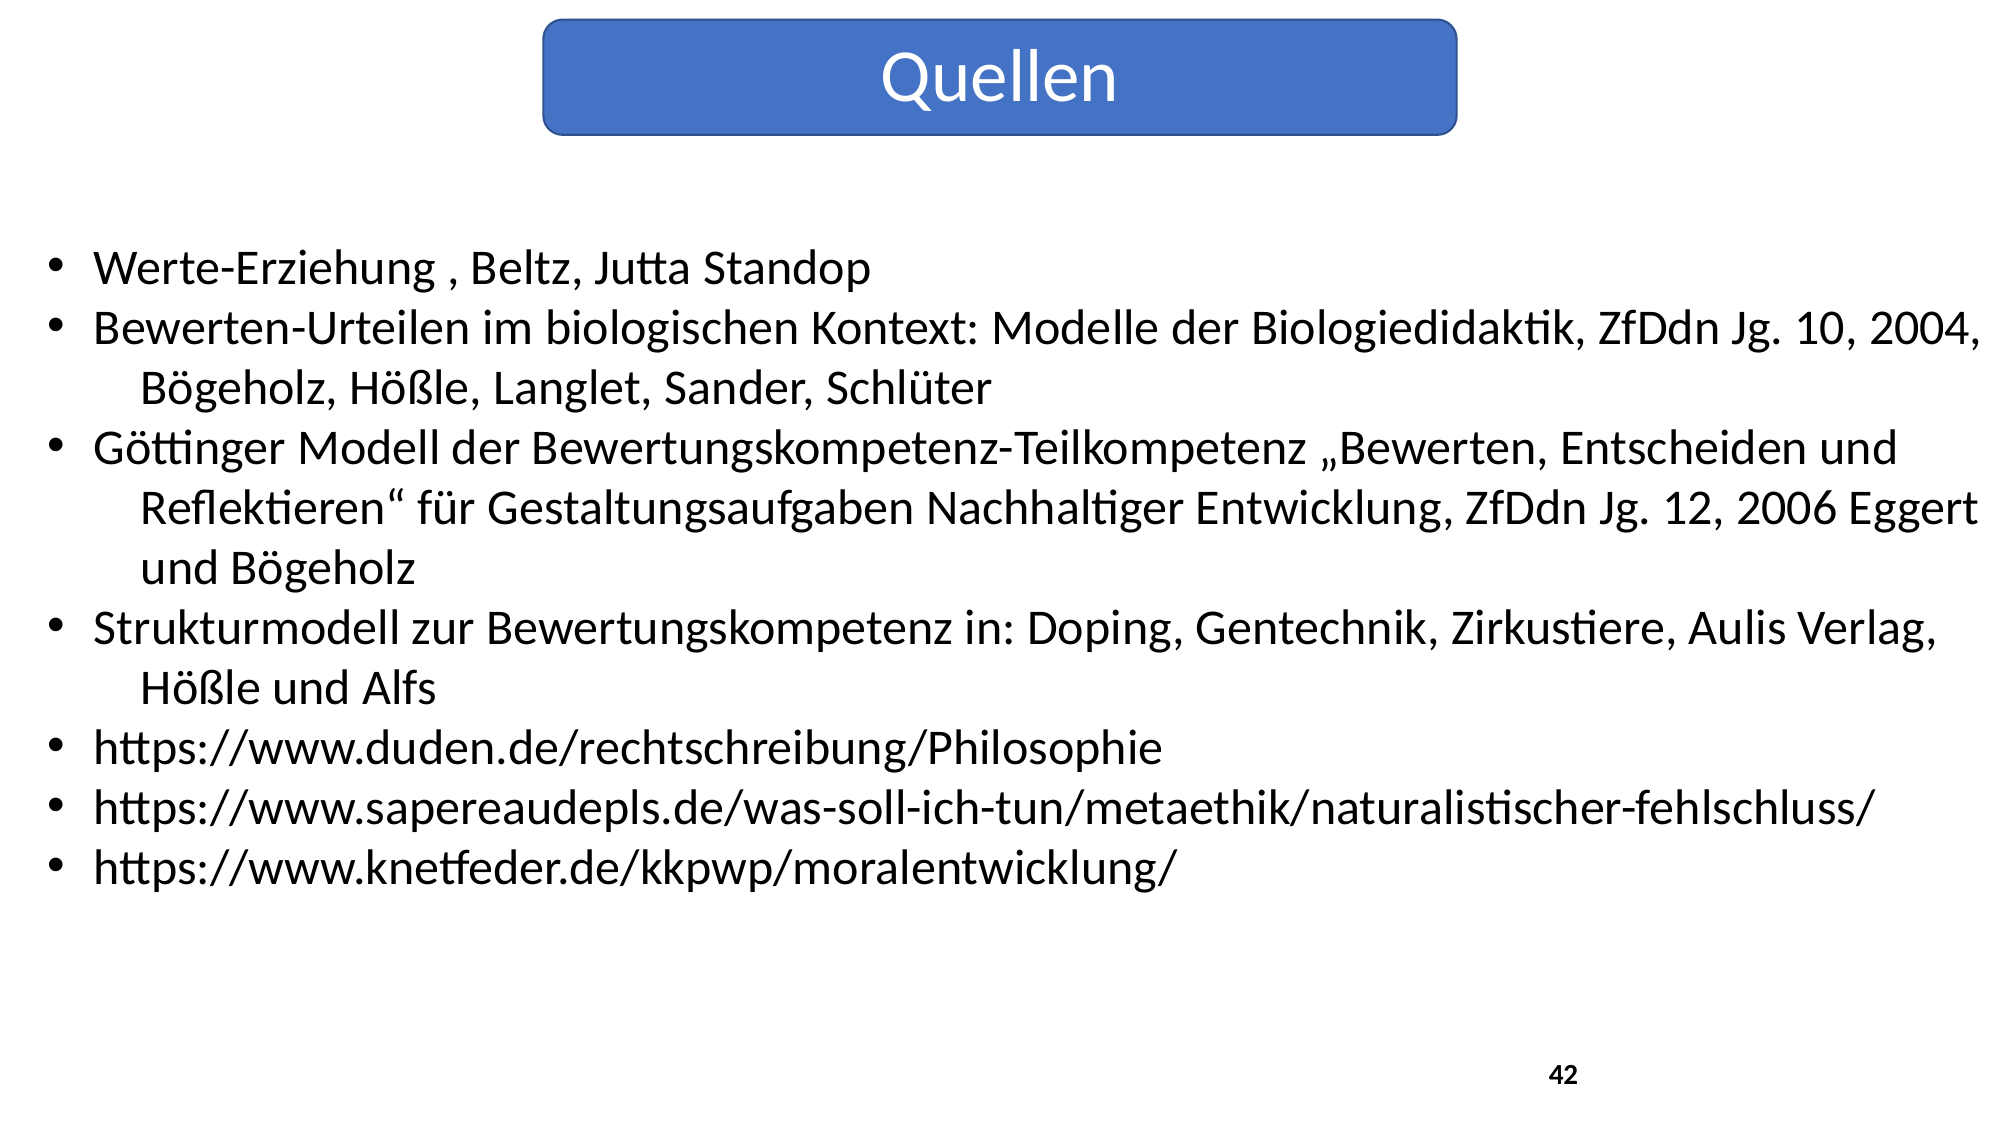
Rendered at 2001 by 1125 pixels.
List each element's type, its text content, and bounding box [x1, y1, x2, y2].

text_box [543, 20, 1457, 135]
text_box Quellen [559, 18, 1441, 125]
text_box Werte-Erziehung , Beltz, Jutta Standop Bewerten-Urteilen im biologischen Kontext: Modelle der Biologiedidaktik, ZfDdn Jg. 10, 2004, Bögeholz, Hößle, Langlet, Sander, Schlüter Göttinger Modell der Bewertungskompetenz-Teilkompetenz „Bewerten, Entscheiden und Reflektieren“ für Gestaltungsaufgaben Nachhaltiger Entwicklung, ZfDdn Jg. 12, 2006 Eggert und Bögeholz Strukturmodell zur Bewertungskompetenz in: Doping, Gentechnik, Zirkustiere, Aulis Verlag, Hößle und Alfs https://www.duden.de/rechtschreibung/Philosophie https://www.sapereaudepls.de/was-soll-ich-tun/metaethik/naturalistischer-fehlschluss/ https://www.knetfeder.de/kkpwp/moralentwicklung/ [32, 227, 2000, 909]
text_box 42 [1533, 1042, 1984, 1103]
